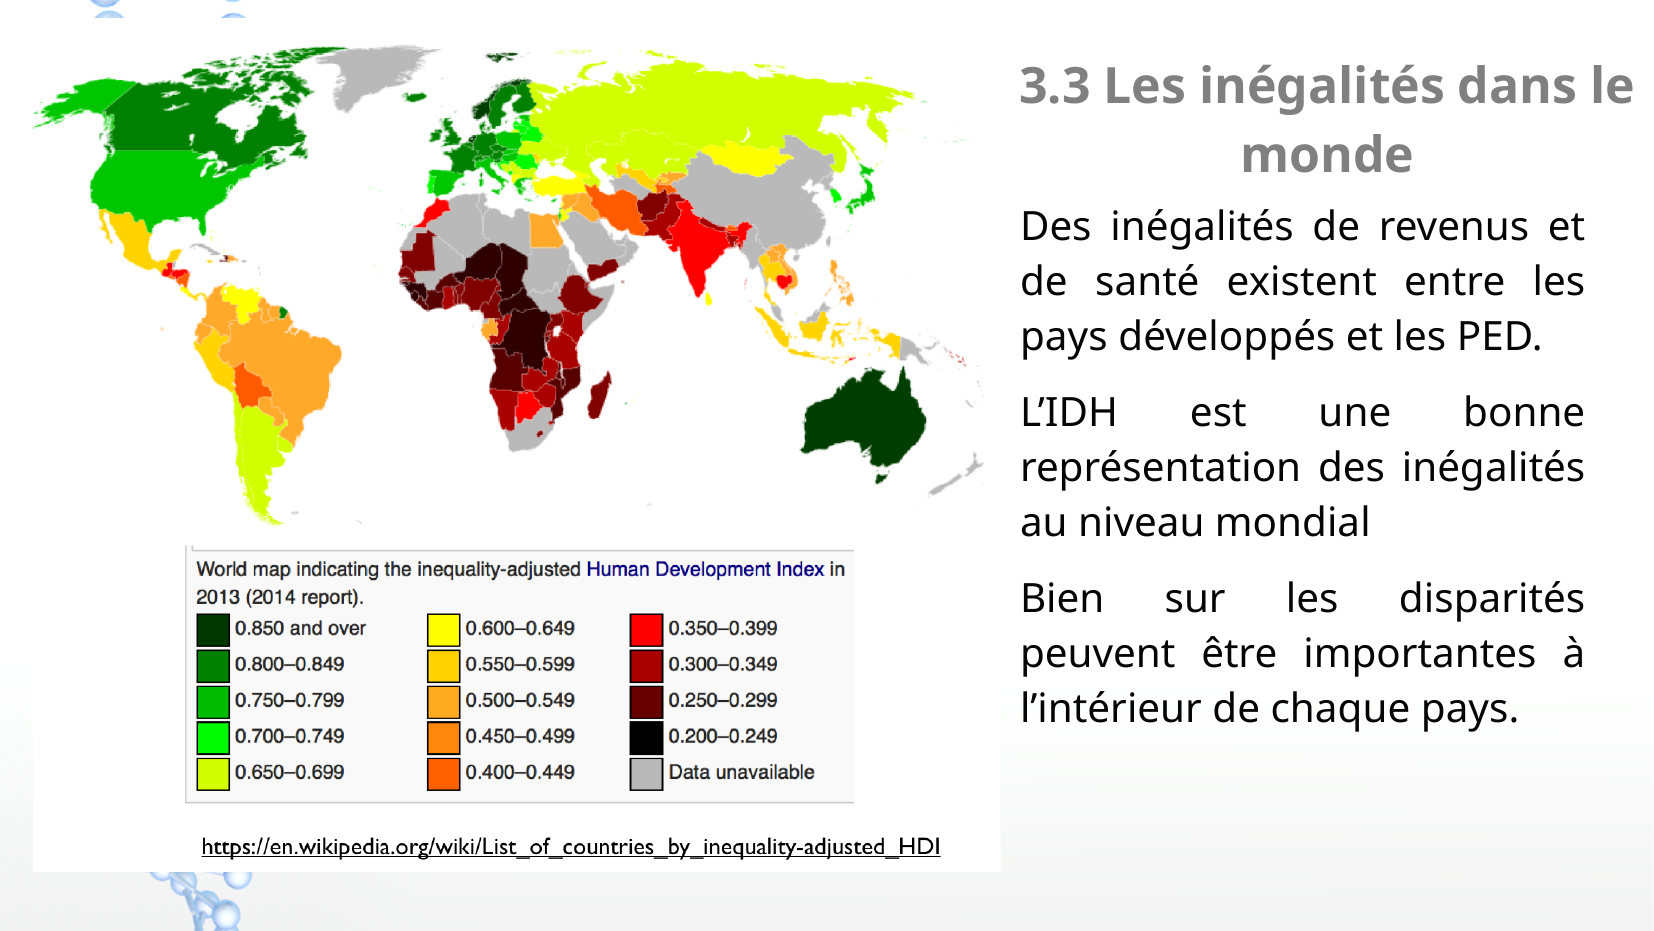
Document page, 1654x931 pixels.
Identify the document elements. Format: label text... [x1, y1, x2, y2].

picture [0, 0, 1654, 931]
list Des inégalités de revenus et de santé existent entre les pays développés et les PED. L’IDH est une bonne représentation des inégalités au niveau mondial Bien sur les disparités peuvent être importantes à l’intérieur de chaque pays. [1001, 197, 1586, 737]
title 3.3 Les inégalités dans le monde [1001, 42, 1654, 196]
